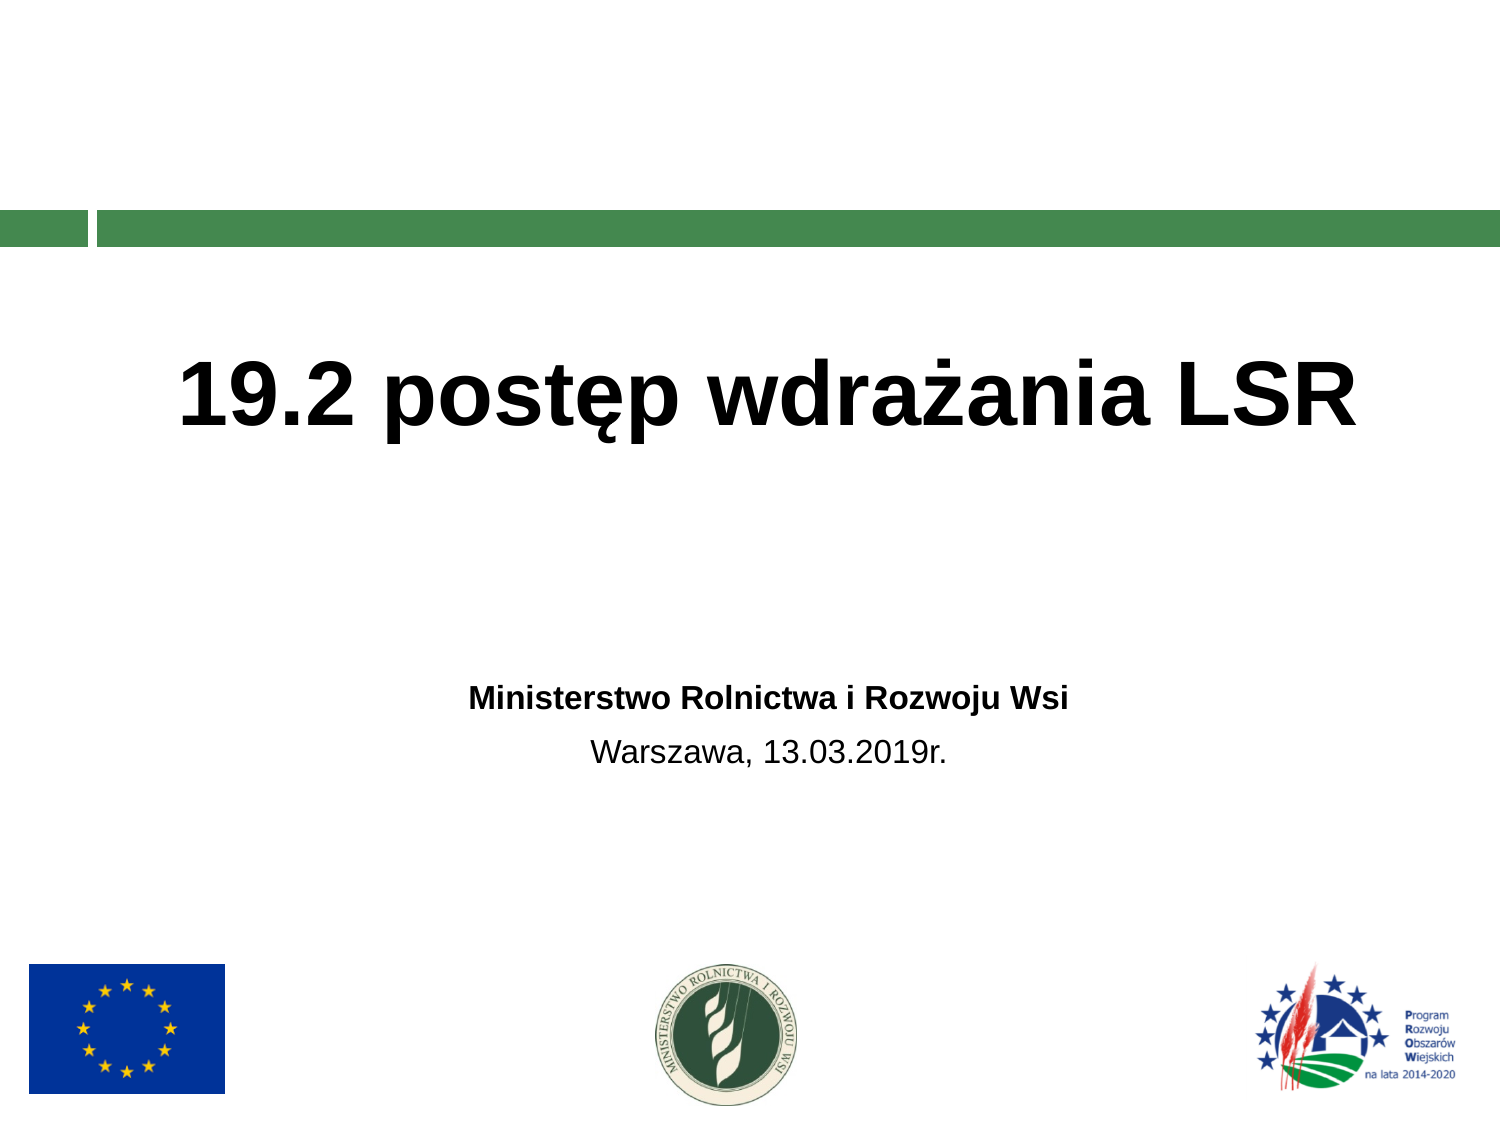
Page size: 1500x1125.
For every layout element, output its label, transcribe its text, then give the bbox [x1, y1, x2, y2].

list 19.2 postęp wdrażania LSR Ministerstwo Rolnictwa i Rozwoju Wsi Warszawa, 13.03.2019r. [100, 326, 1438, 956]
